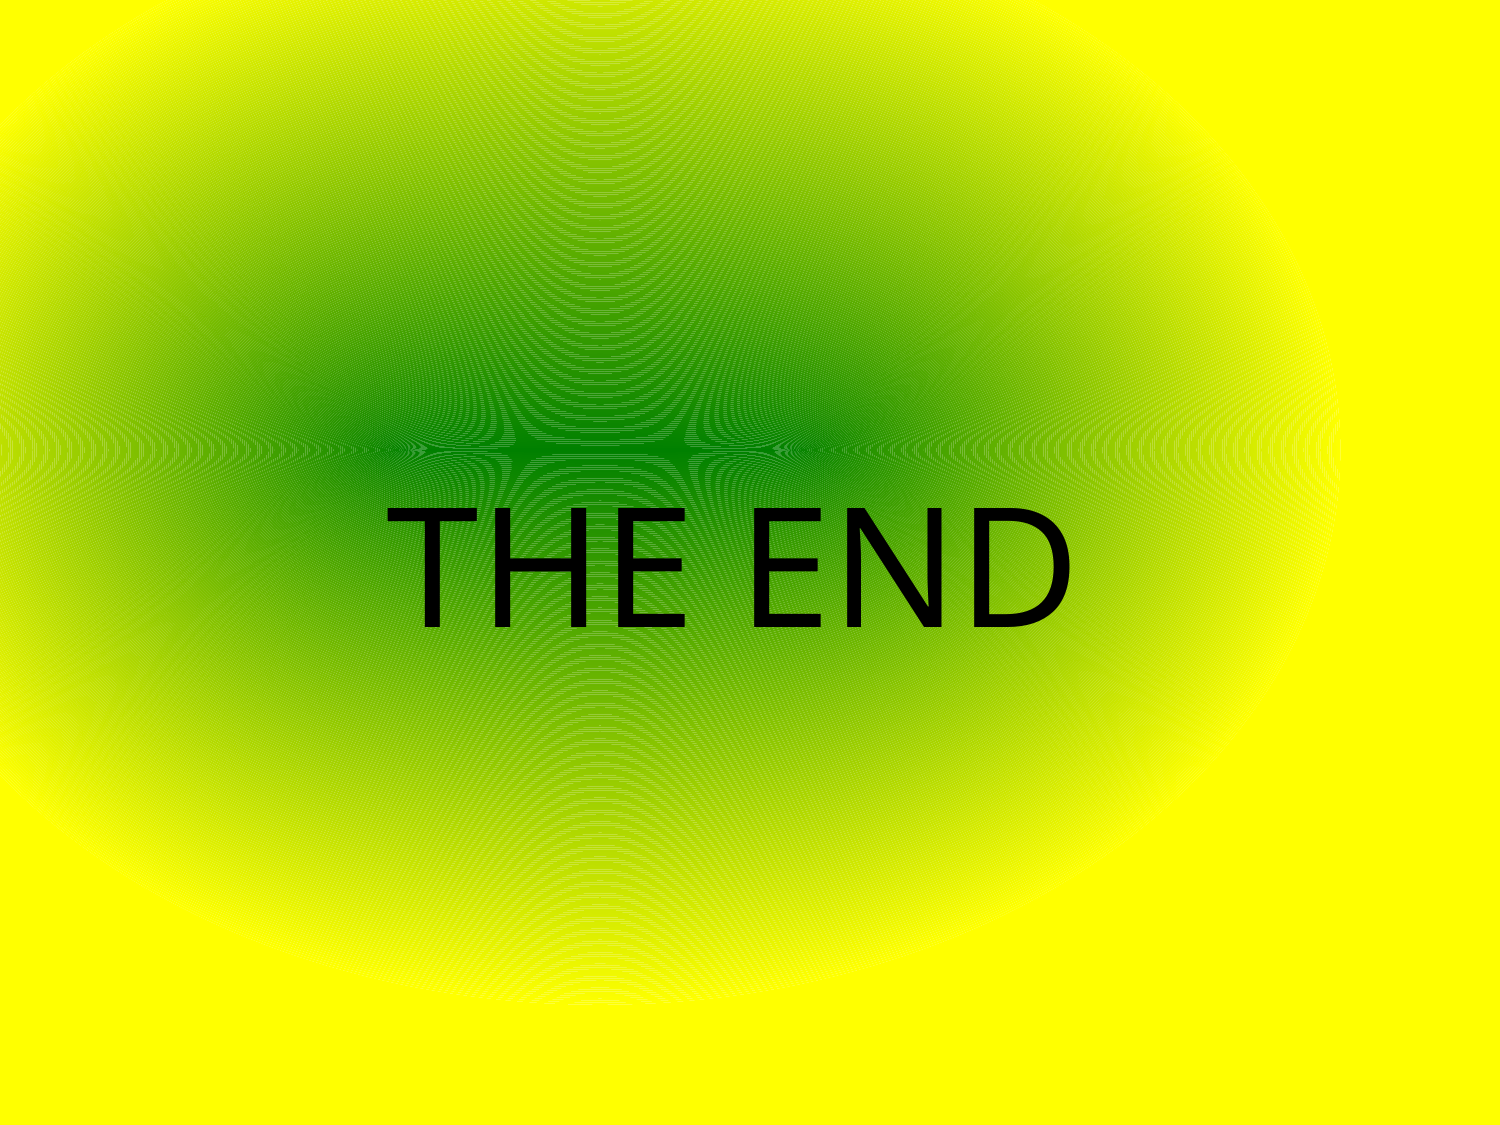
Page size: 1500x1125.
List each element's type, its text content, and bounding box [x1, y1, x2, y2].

title THE END [0, 0, 1500, 1125]
